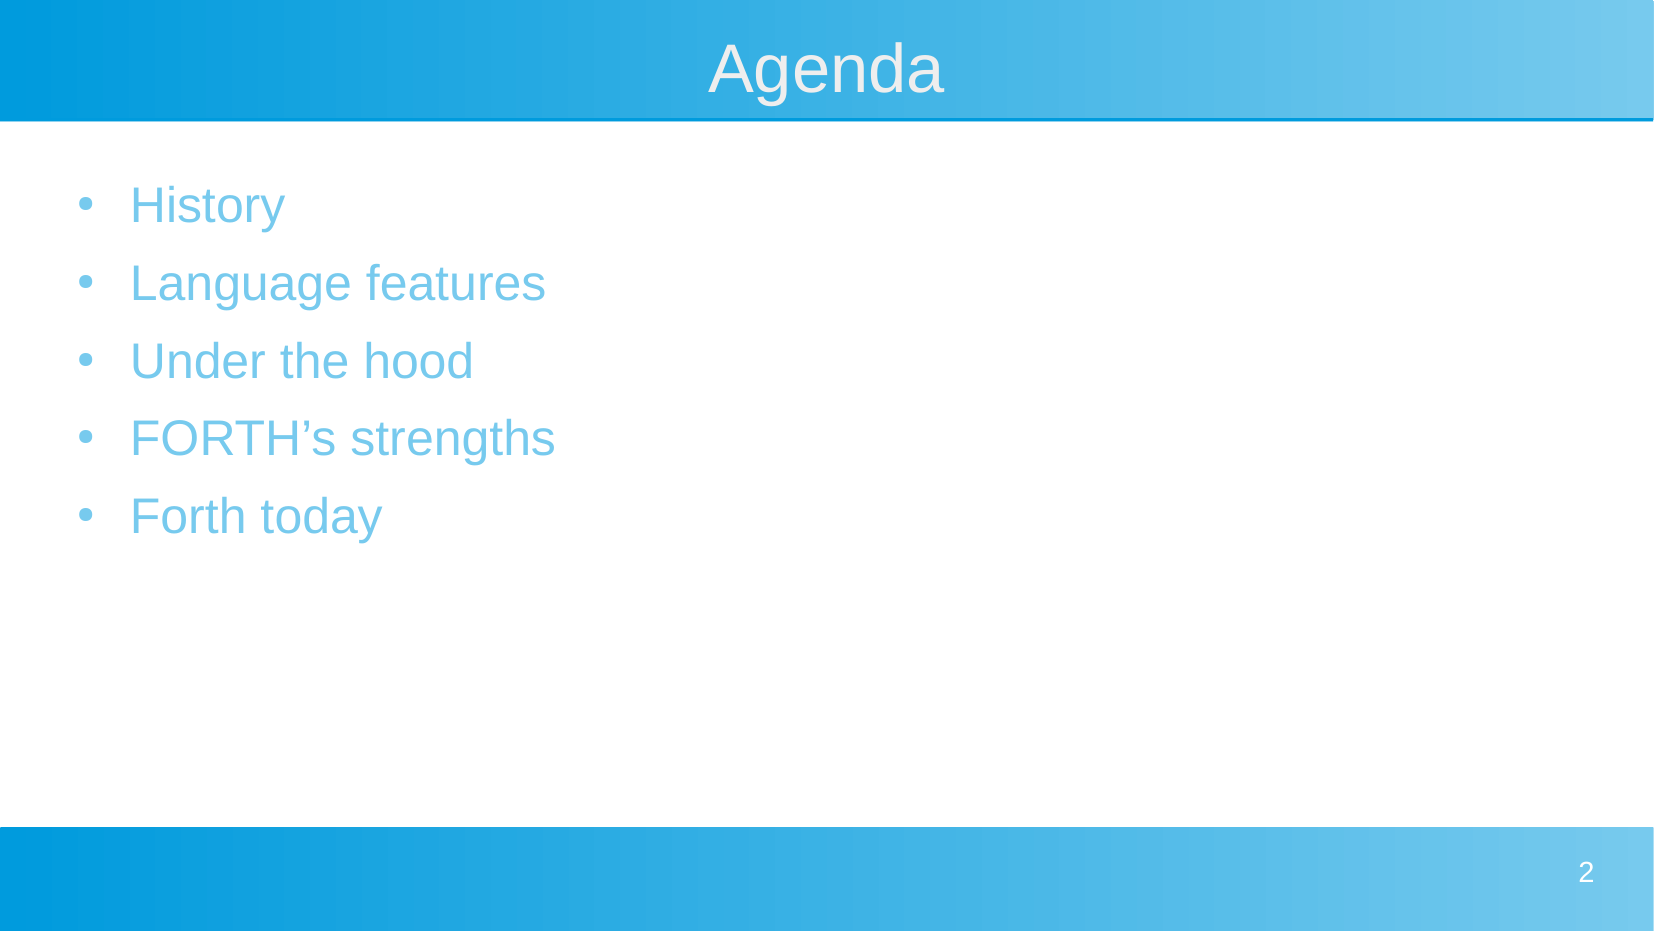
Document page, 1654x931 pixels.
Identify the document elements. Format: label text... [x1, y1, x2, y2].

title Agenda [59, 29, 1595, 108]
list History Language features Under the hood FORTH’s strengths Forth today [59, 177, 1595, 768]
